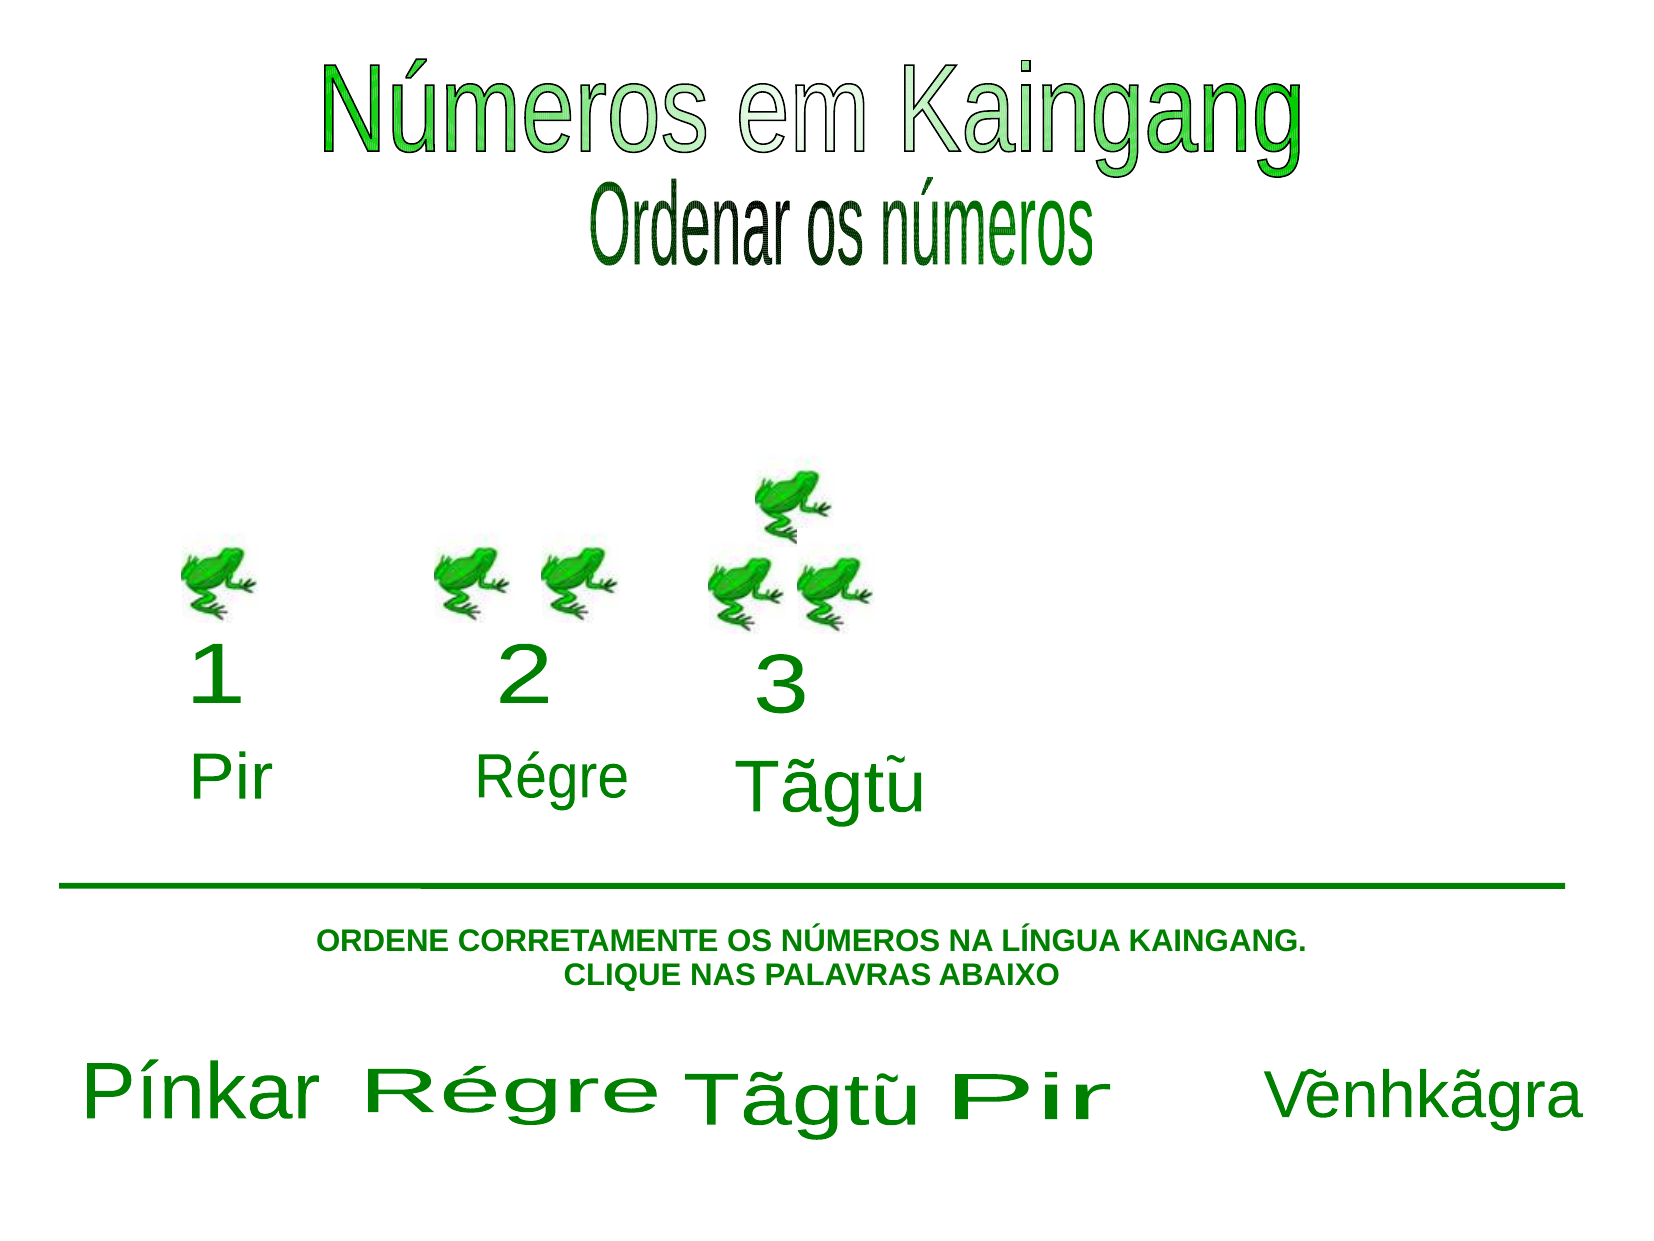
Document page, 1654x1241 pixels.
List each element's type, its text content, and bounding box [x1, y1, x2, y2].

text_box Régre [604, 1078, 657, 1113]
text_box ~ [1305, 1068, 1326, 1078]
text_box Ordenar os números [651, 178, 677, 266]
text_box Pir [1075, 1083, 1111, 1120]
text_box Pir [1045, 1071, 1058, 1078]
text_box Venhkãgra [1345, 1081, 1375, 1118]
text_box Ordenar os números [838, 200, 863, 266]
picture [708, 441, 876, 634]
text_box Tãgtu [889, 772, 922, 813]
text_box Pínkar [141, 1059, 159, 1072]
text_box Venhkãgra [1383, 1068, 1412, 1118]
text_box Tãgtu [864, 764, 884, 813]
text_box Régre [570, 1078, 599, 1113]
text_box Ordenar os números [634, 200, 649, 265]
text_box Régre [582, 763, 597, 798]
picture [541, 518, 621, 623]
text_box Tãgtu [685, 1073, 738, 1125]
text_box Régre [505, 1078, 556, 1126]
text_box Venhkãgra [1451, 1081, 1487, 1118]
text_box Ordenar os números [944, 200, 984, 265]
text_box Pir [955, 1074, 1029, 1120]
text_box Venhkãgra [1420, 1068, 1450, 1118]
text_box Pir [239, 764, 246, 799]
text_box Venhkãgra [1489, 1081, 1520, 1131]
text_box Régre [463, 1065, 487, 1076]
text_box Ordenar os números [989, 200, 1016, 266]
text_box Ordenar os números [913, 201, 938, 266]
text_box Ordenar os números [1068, 200, 1093, 266]
text_box Pínkar [210, 1060, 247, 1119]
text_box Pir [1045, 1084, 1058, 1120]
text_box Pir [193, 753, 231, 799]
text_box Venhkãgra [1263, 1071, 1306, 1118]
text_box Venhkãgra [1307, 1081, 1339, 1118]
text_box Venhkãgra [1548, 1081, 1583, 1118]
text_box Régre [517, 763, 545, 798]
text_box Tãgtu [787, 758, 815, 769]
text_box Tãgtu [750, 1071, 783, 1082]
text_box Régre [549, 763, 575, 811]
text_box 3 [757, 654, 805, 714]
text_box Régre [478, 754, 513, 798]
text_box Pir [254, 763, 273, 799]
text_box Venhkãgra [1456, 1069, 1480, 1079]
text_box Ordenar os números [1038, 200, 1065, 266]
text_box Tãgtu [795, 1085, 838, 1140]
text_box Pínkar [298, 1075, 319, 1119]
picture [181, 518, 260, 623]
text_box Ordenar os números [1021, 200, 1036, 265]
text_box Pínkar [249, 1075, 293, 1120]
picture [434, 518, 513, 623]
text_box 1 [193, 643, 241, 703]
text_box Ordenar os números [808, 200, 835, 266]
text_box Régre [599, 763, 627, 798]
text_box Pínkar [87, 1063, 132, 1119]
text_box Régre [527, 751, 540, 761]
text_box Ordenar os números [714, 200, 738, 265]
text_box 2 [500, 643, 548, 703]
text_box Ordenar os números [883, 200, 907, 265]
text_box Régre [368, 1068, 435, 1113]
text_box Tãgtu [824, 772, 859, 827]
text_box Ordenar os números [590, 181, 629, 266]
text_box ~ [877, 1073, 898, 1083]
text_box Pínkar [143, 1076, 151, 1119]
text_box Tãgtu [875, 1085, 916, 1126]
text_box Ordenar os números [682, 200, 709, 266]
text_box Tãgtu [735, 760, 779, 812]
text_box Pínkar [164, 1075, 200, 1119]
text_box Tãgtu [743, 1085, 792, 1126]
text_box Ordenar os números [743, 200, 773, 266]
text_box Ordenar os números [775, 200, 790, 265]
text_box ORDENE CORRETAMENTE OS NÚMEROS NA LÍNGUA KAINGANG. CLIQUE NAS PALAVRAS ABAIXO [236, 915, 1388, 1003]
text_box Tãgtu [782, 771, 822, 813]
text_box Tãgtu [845, 1077, 869, 1126]
text_box Venhkãgra [1527, 1081, 1545, 1118]
text_box Régre [443, 1078, 497, 1113]
text_box ~ [887, 755, 905, 763]
